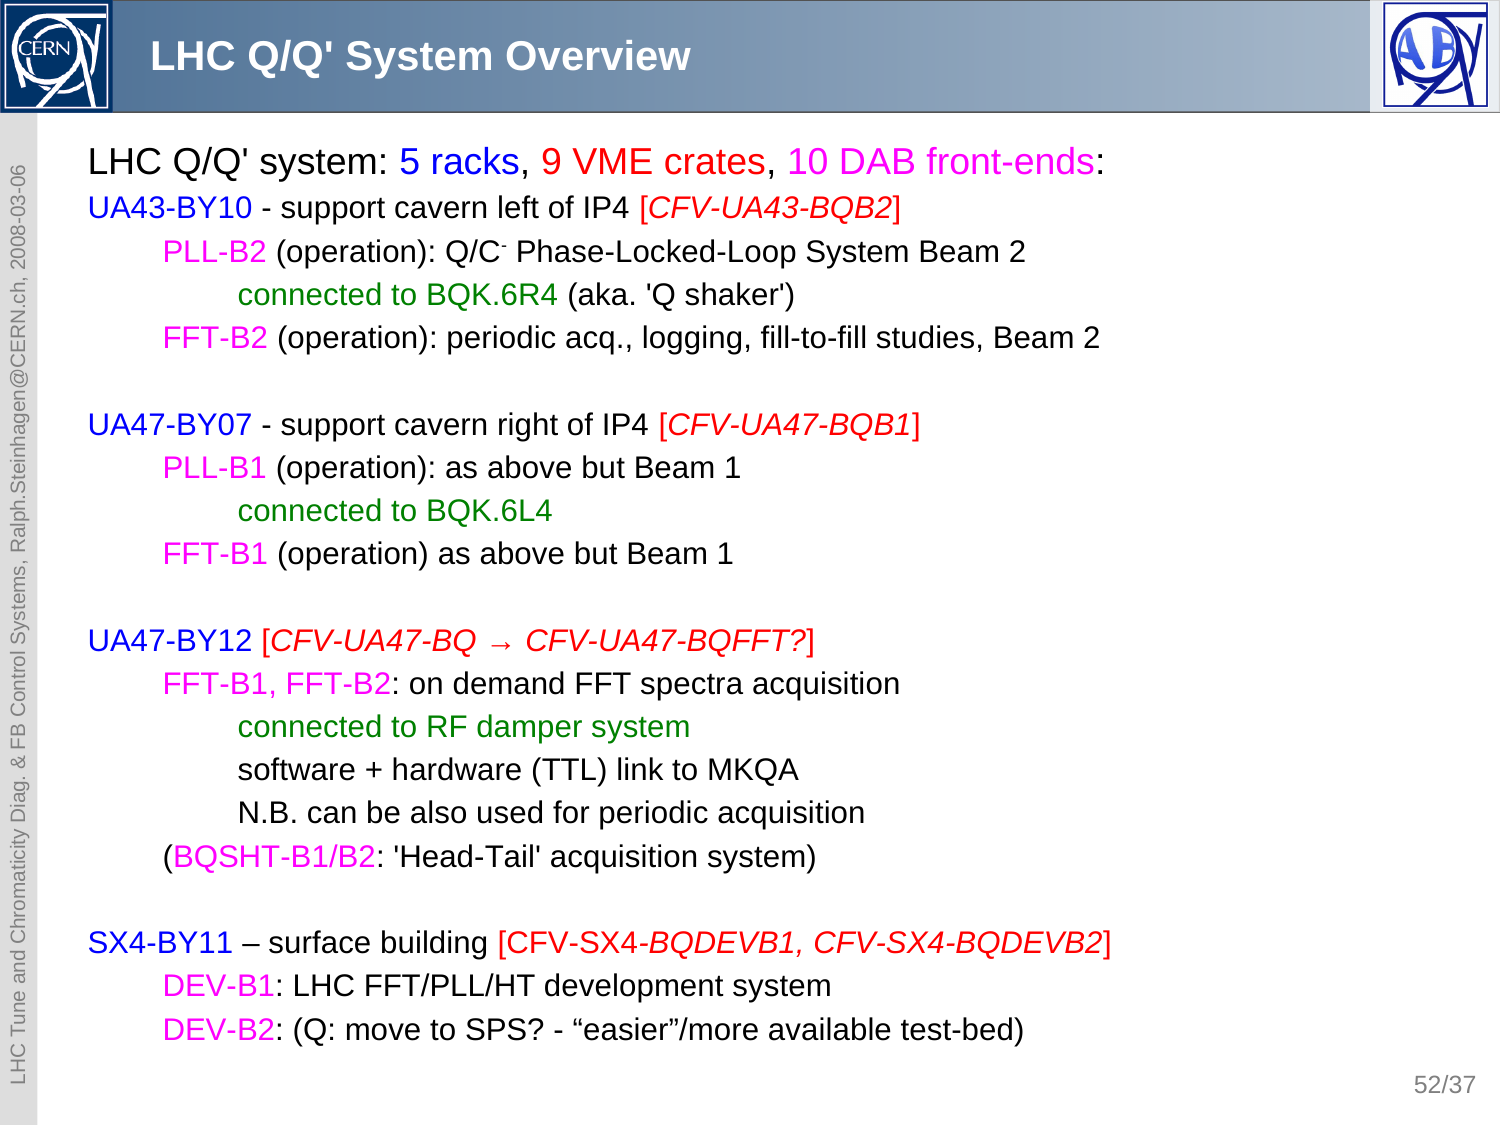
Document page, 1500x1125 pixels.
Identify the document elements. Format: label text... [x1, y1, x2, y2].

picture [0, 0, 113, 113]
picture [1382, 1, 1489, 108]
list LHC Q/Q' system: 5 racks, 9 VME crates, 10 DAB front-ends: UA43-BY10 - support cavern left of IP4 [CFV-UA43-BQB2] PLL-B2 (operation): Q/C- Phase-Locked-Loop System Beam 2 connected to BQK.6R4 (aka. 'Q shaker') FFT-B2 (operation): periodic acq., logging, fill-to-fill studies, Beam 2 UA47-BY07 - support cavern right of IP4 [CFV-UA47-BQB1] PLL-B1 (operation): as above but Beam 1 connected to BQK.6L4 FFT-B1 (operation) as above but Beam 1 UA47-BY12 [CFV-UA47-BQ → CFV-UA47-BQFFT?] FFT-B1, FFT-B2: on demand FFT spectra acquisition connected to RF damper system software + hardware (TTL) link to MKQA N.B. can be also used for periodic acquisition (BQSHT-B1/B2: 'Head-Tail' acquisition system) SX4-BY11 – surface building [CFV-SX4-BQDEVB1, CFV-SX4-BQDEVB2] DEV-B1: LHC FFT/PLL/HT development system DEV-B2: (Q: move to SPS? - “easier”/more available test-bed) [87, 138, 1438, 1051]
title LHC Q/Q' System Overview [150, 7, 1201, 106]
